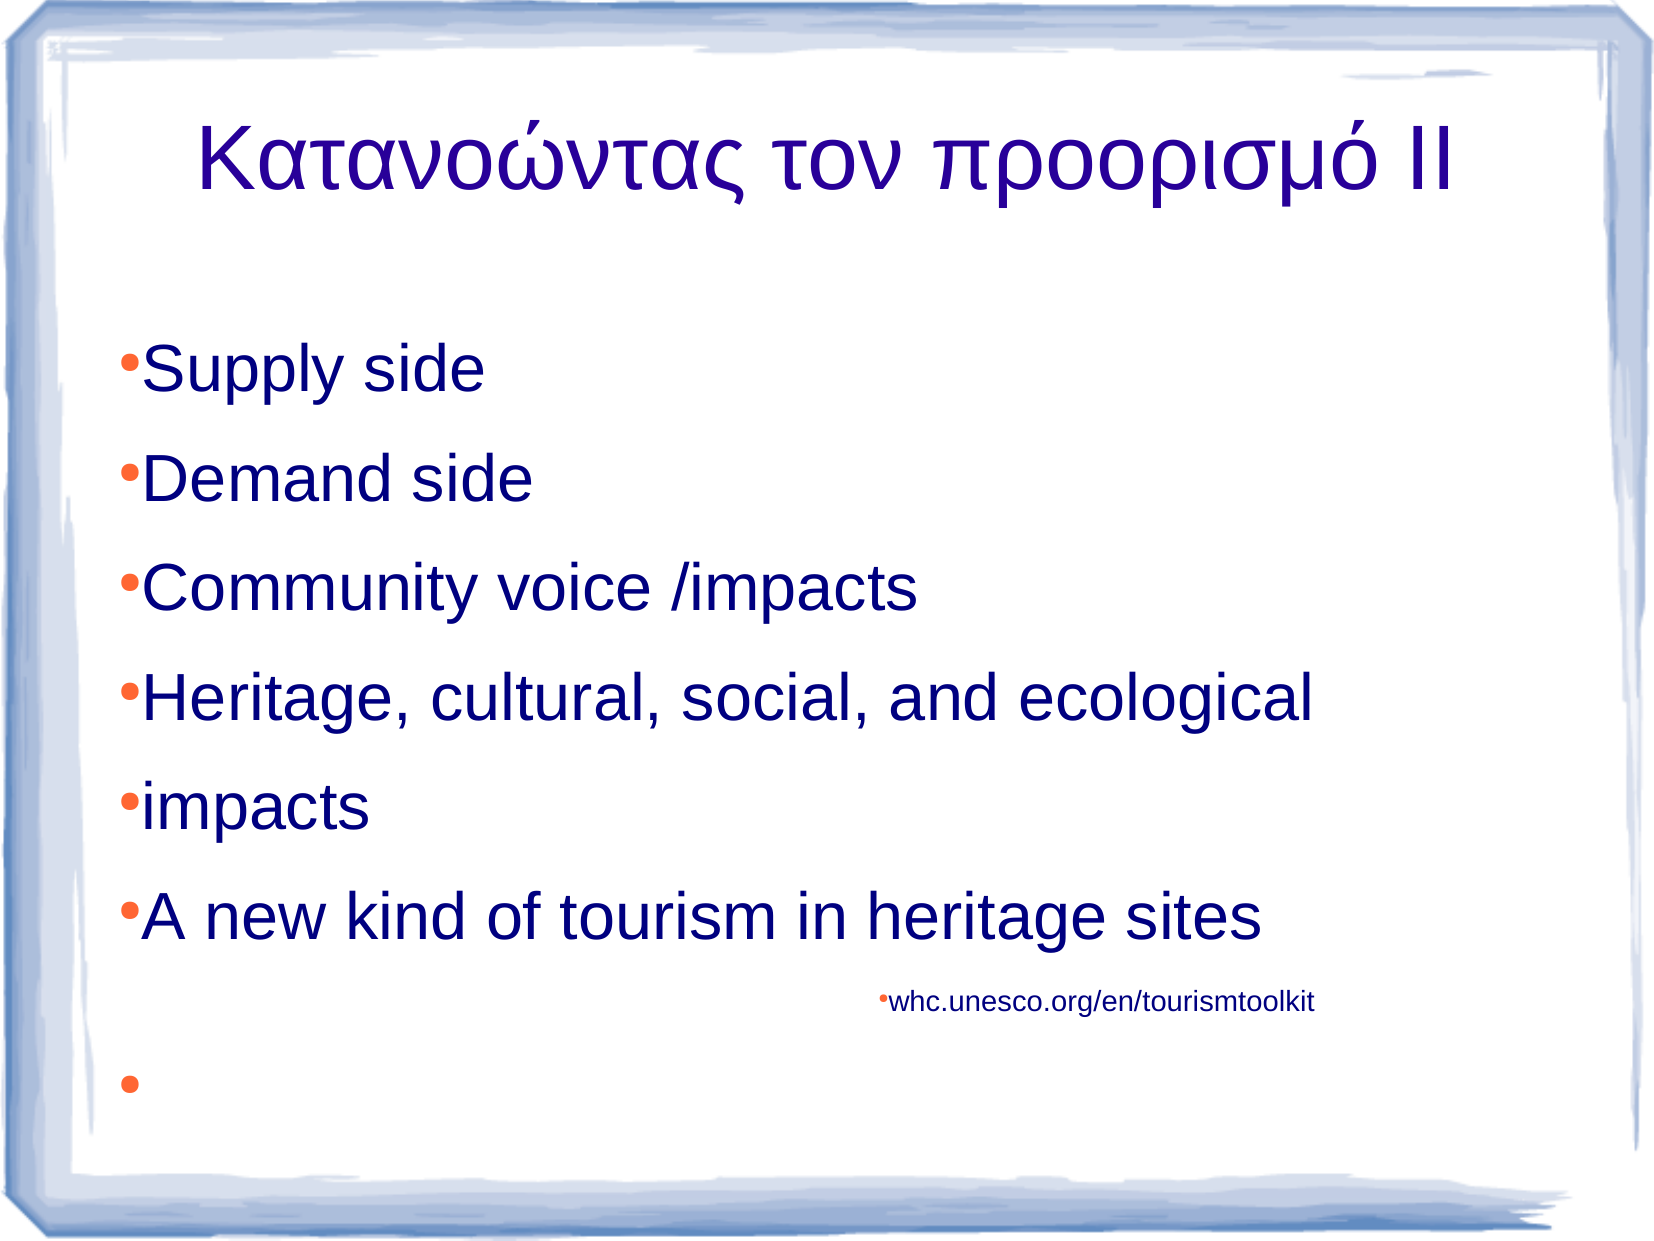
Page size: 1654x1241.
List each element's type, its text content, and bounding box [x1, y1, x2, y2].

title Κατανοώντας τον προορισμό ΙΙ [82, 49, 1571, 257]
list Supply side Demand side Community voice /impacts Heritage, cultural, social, and ecological impacts Α new kind of tourism in heritage sites whc.unesco.org/en/tourismtoolkit [118, 324, 1571, 1088]
